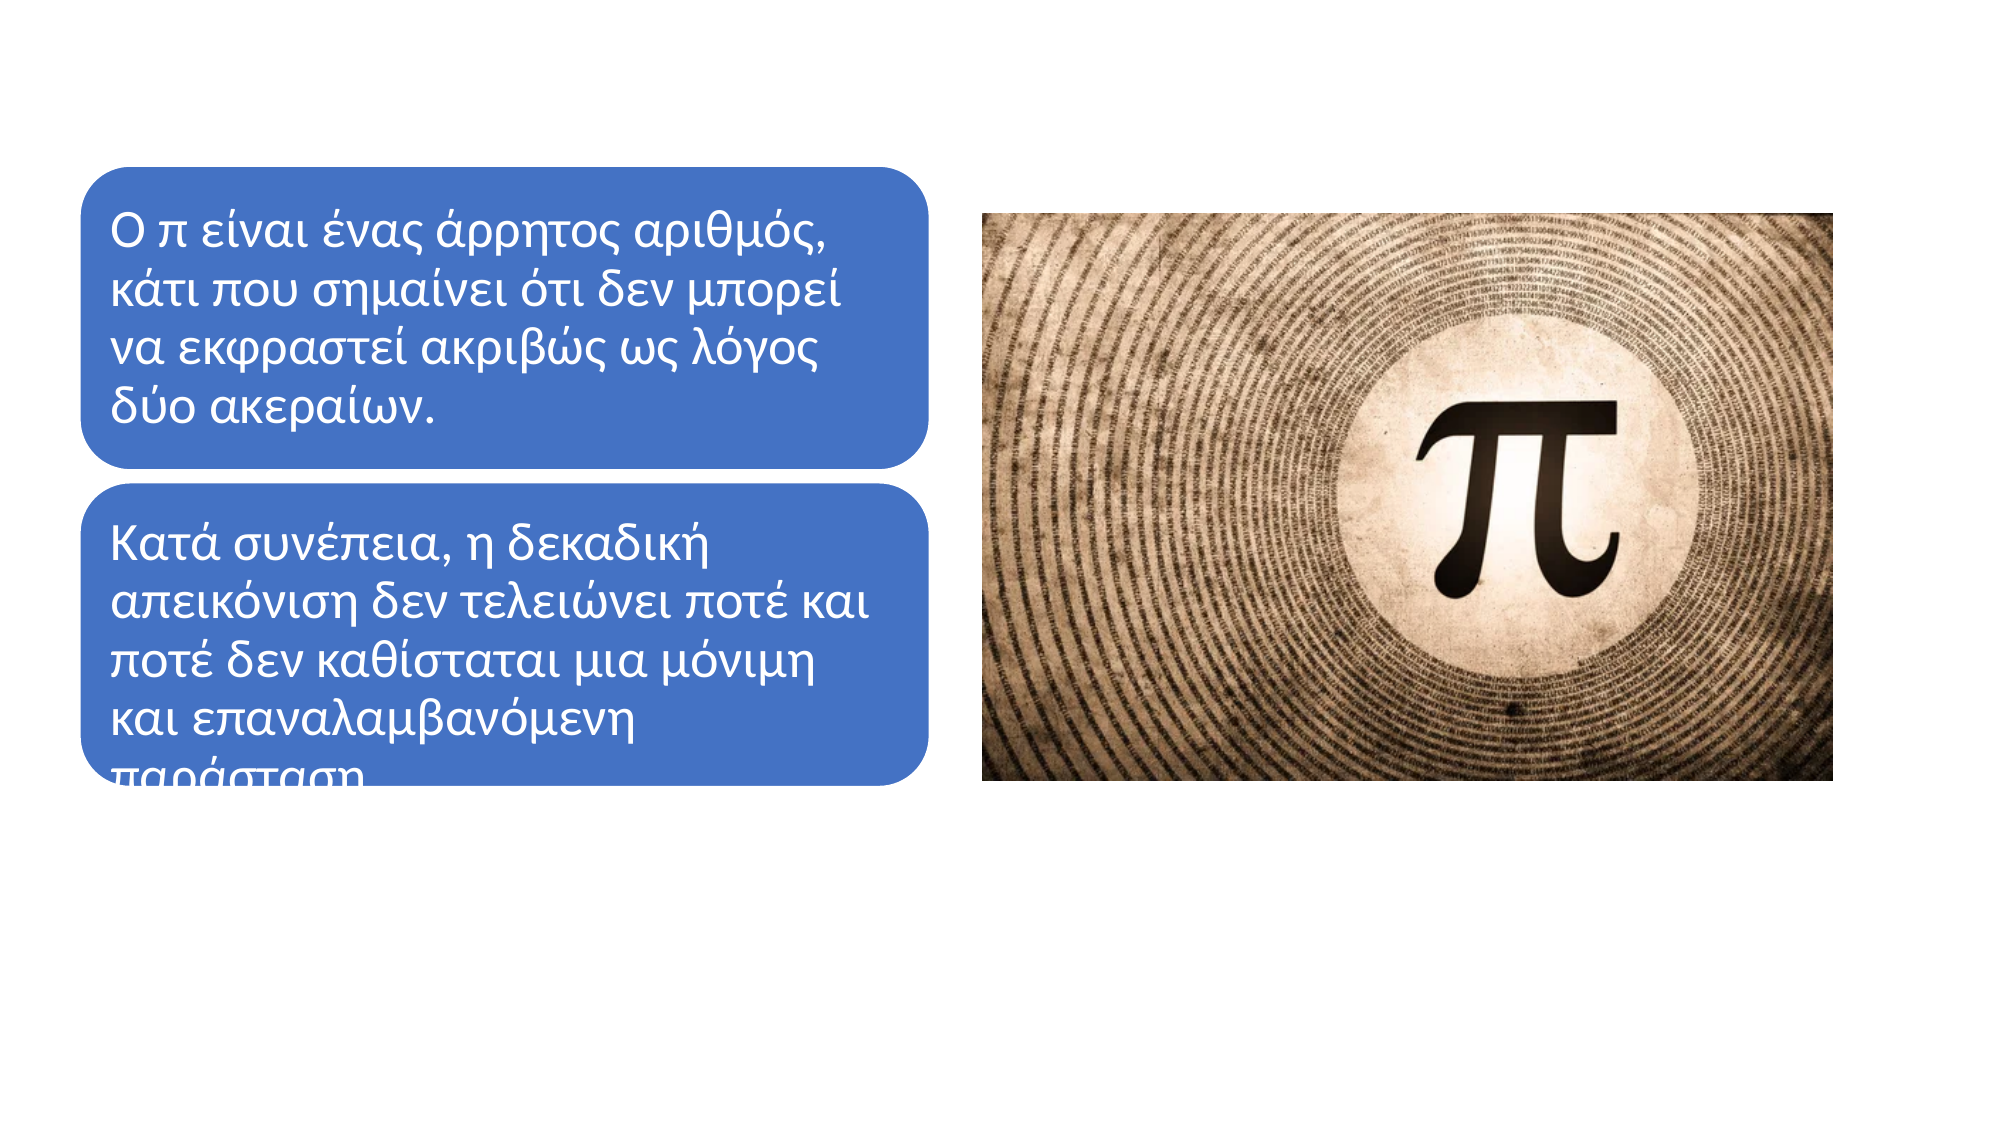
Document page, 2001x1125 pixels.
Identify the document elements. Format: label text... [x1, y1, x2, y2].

picture [982, 213, 1833, 781]
text_box Ο π είναι ένας άρρητος αριθμός, κάτι που σημαίνει ότι δεν μπορεί να εκφραστεί ακριβώς ως λόγος δύο ακεραίων. [79, 165, 930, 471]
text_box Κατά συνέπεια, η δεκαδική απεικόνιση δεν τελειώνει ποτέ και ποτέ δεν καθίσταται μια μόνιμη και επαναλαμβανόμενη παράσταση. [79, 482, 930, 787]
